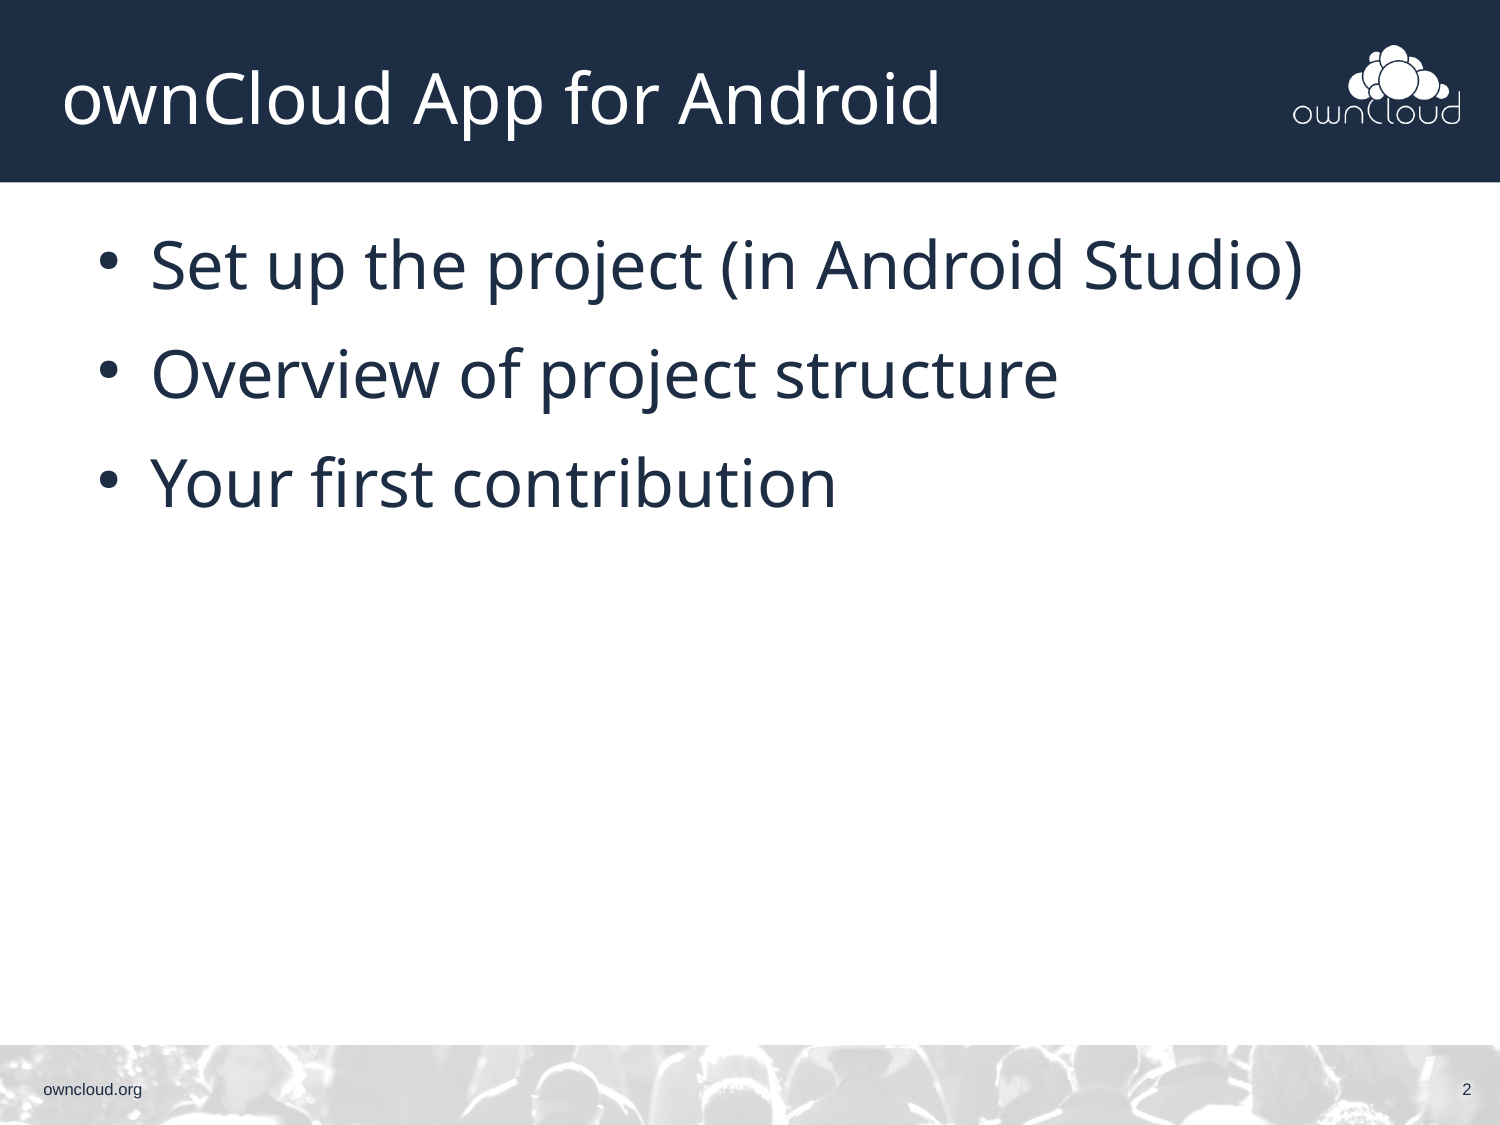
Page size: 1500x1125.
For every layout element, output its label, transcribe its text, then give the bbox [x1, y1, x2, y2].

picture [1293, 45, 1460, 124]
list Set up the project (in Android Studio) Overview of project structure Your first contribution [46, 214, 1465, 1026]
title ownCloud App for Android [46, 5, 1258, 187]
picture [0, 1045, 1500, 1125]
